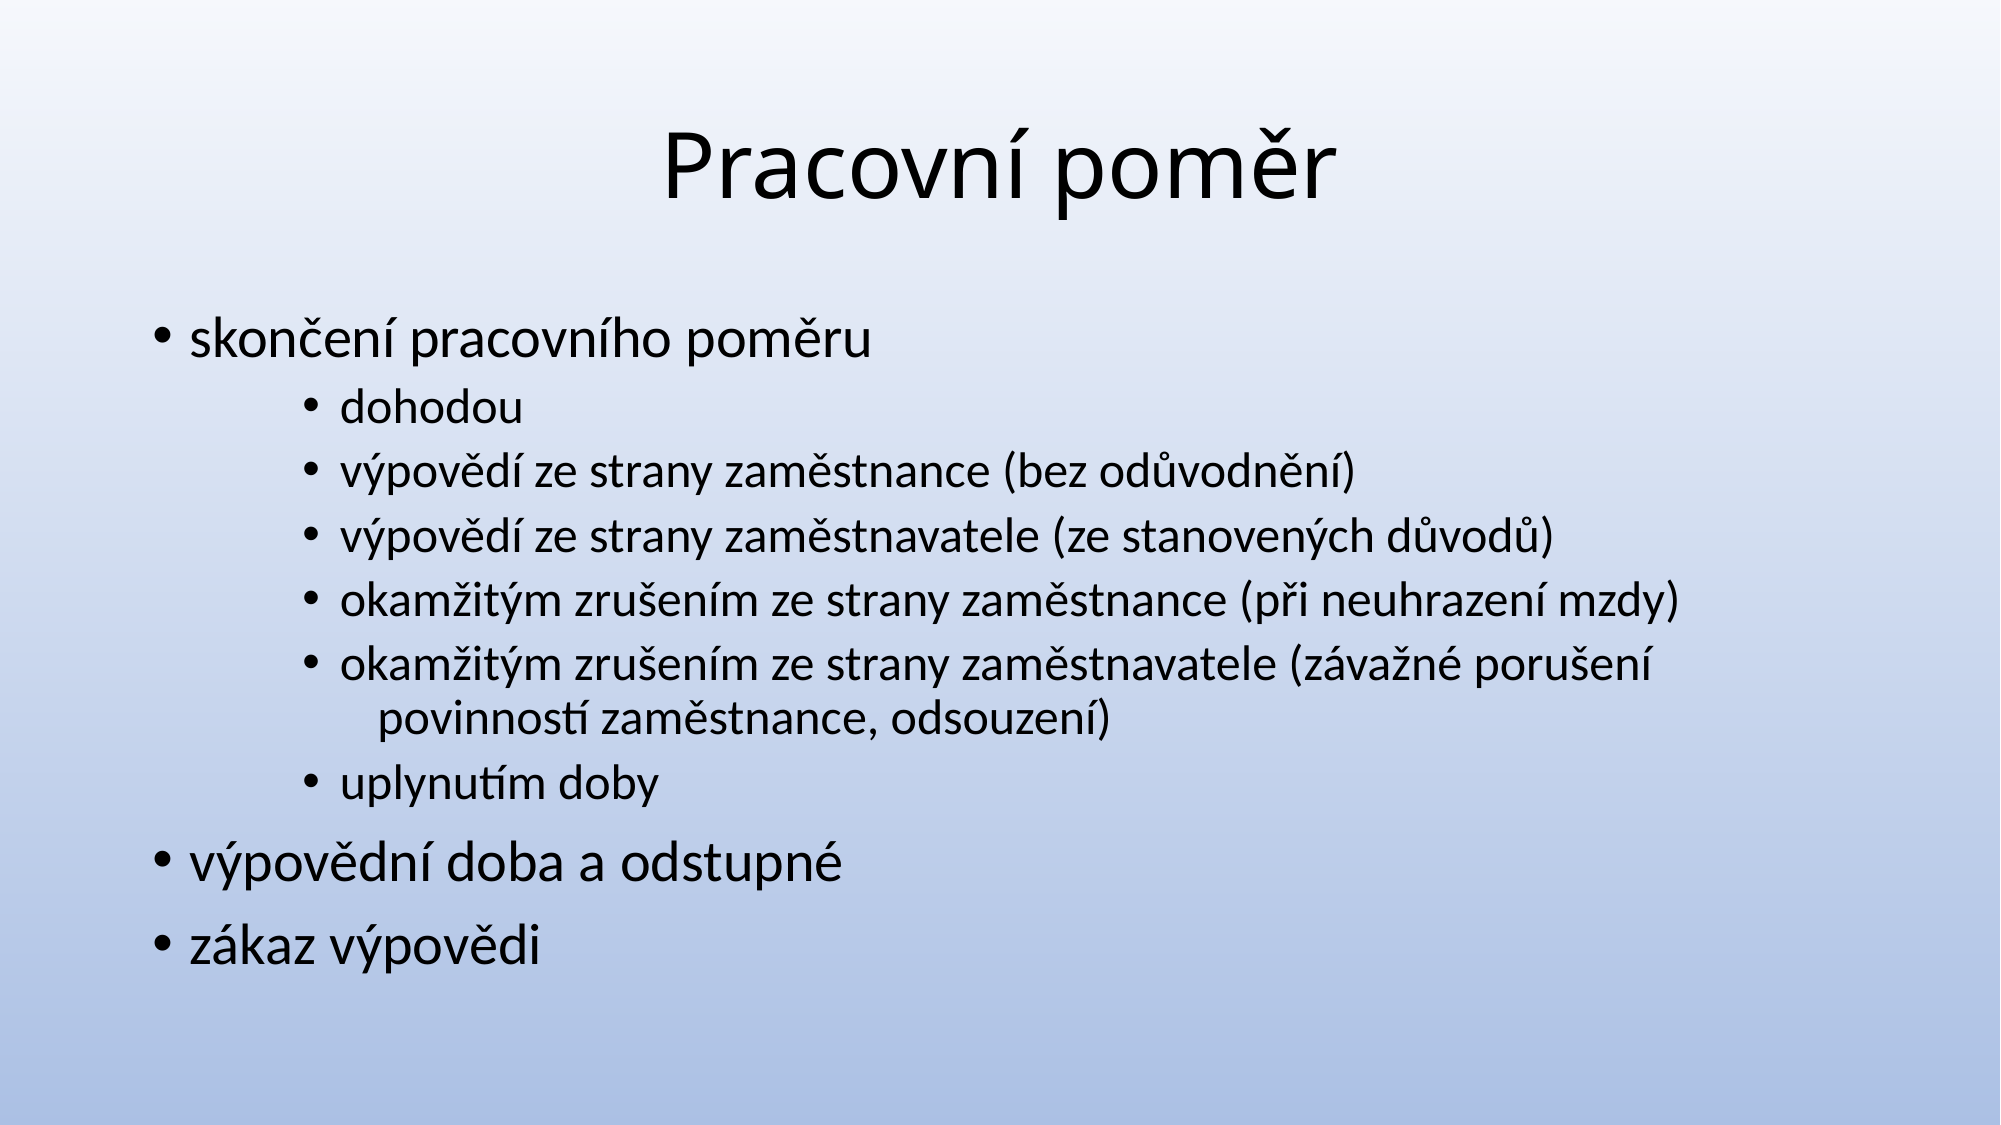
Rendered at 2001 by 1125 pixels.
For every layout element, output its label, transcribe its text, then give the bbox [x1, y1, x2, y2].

list skončení pracovního poměru dohodou výpovědí ze strany zaměstnance (bez odůvodnění) výpovědí ze strany zaměstnavatele (ze stanovených důvodů) okamžitým zrušením ze strany zaměstnance (při neuhrazení mzdy) okamžitým zrušením ze strany zaměstnavatele (závažné porušení povinností zaměstnance, odsouzení) uplynutím doby výpovědní doba a odstupné zákaz výpovědi [137, 299, 1863, 1014]
title Pracovní poměr [137, 59, 1863, 278]
